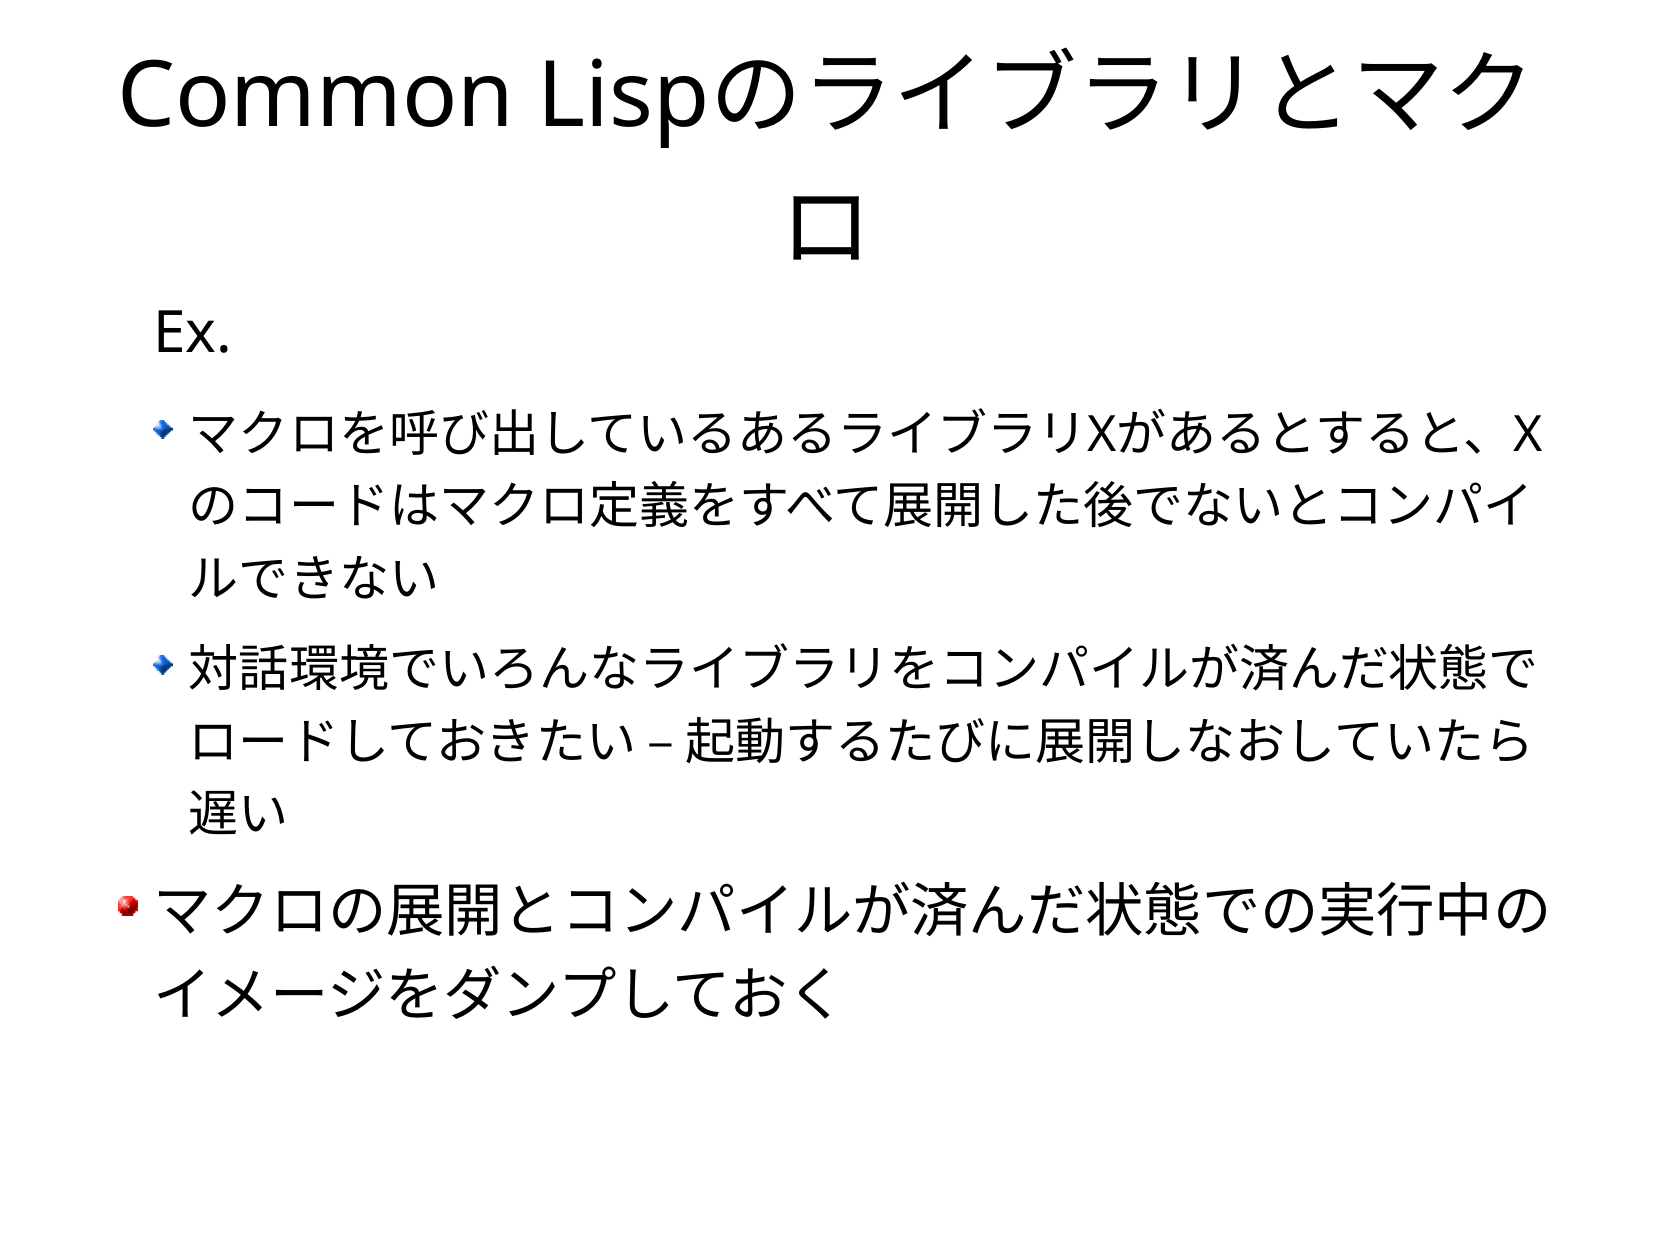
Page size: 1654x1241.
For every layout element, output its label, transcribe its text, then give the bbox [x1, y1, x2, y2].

list Ex. マクロを呼び出しているあるライブラリXがあるとすると、Xのコードはマクロ定義をすべて展開した後でないとコンパイルできない 対話環境でいろんなライブラリをコンパイルが済んだ状態でロードしておきたい – 起動するたびに展開しなおしていたら遅い マクロの展開とコンパイルが済んだ状態での実行中のイメージをダンプしておく [82, 290, 1571, 1109]
title Common Lispのライブラリとマクロ [82, 56, 1571, 250]
